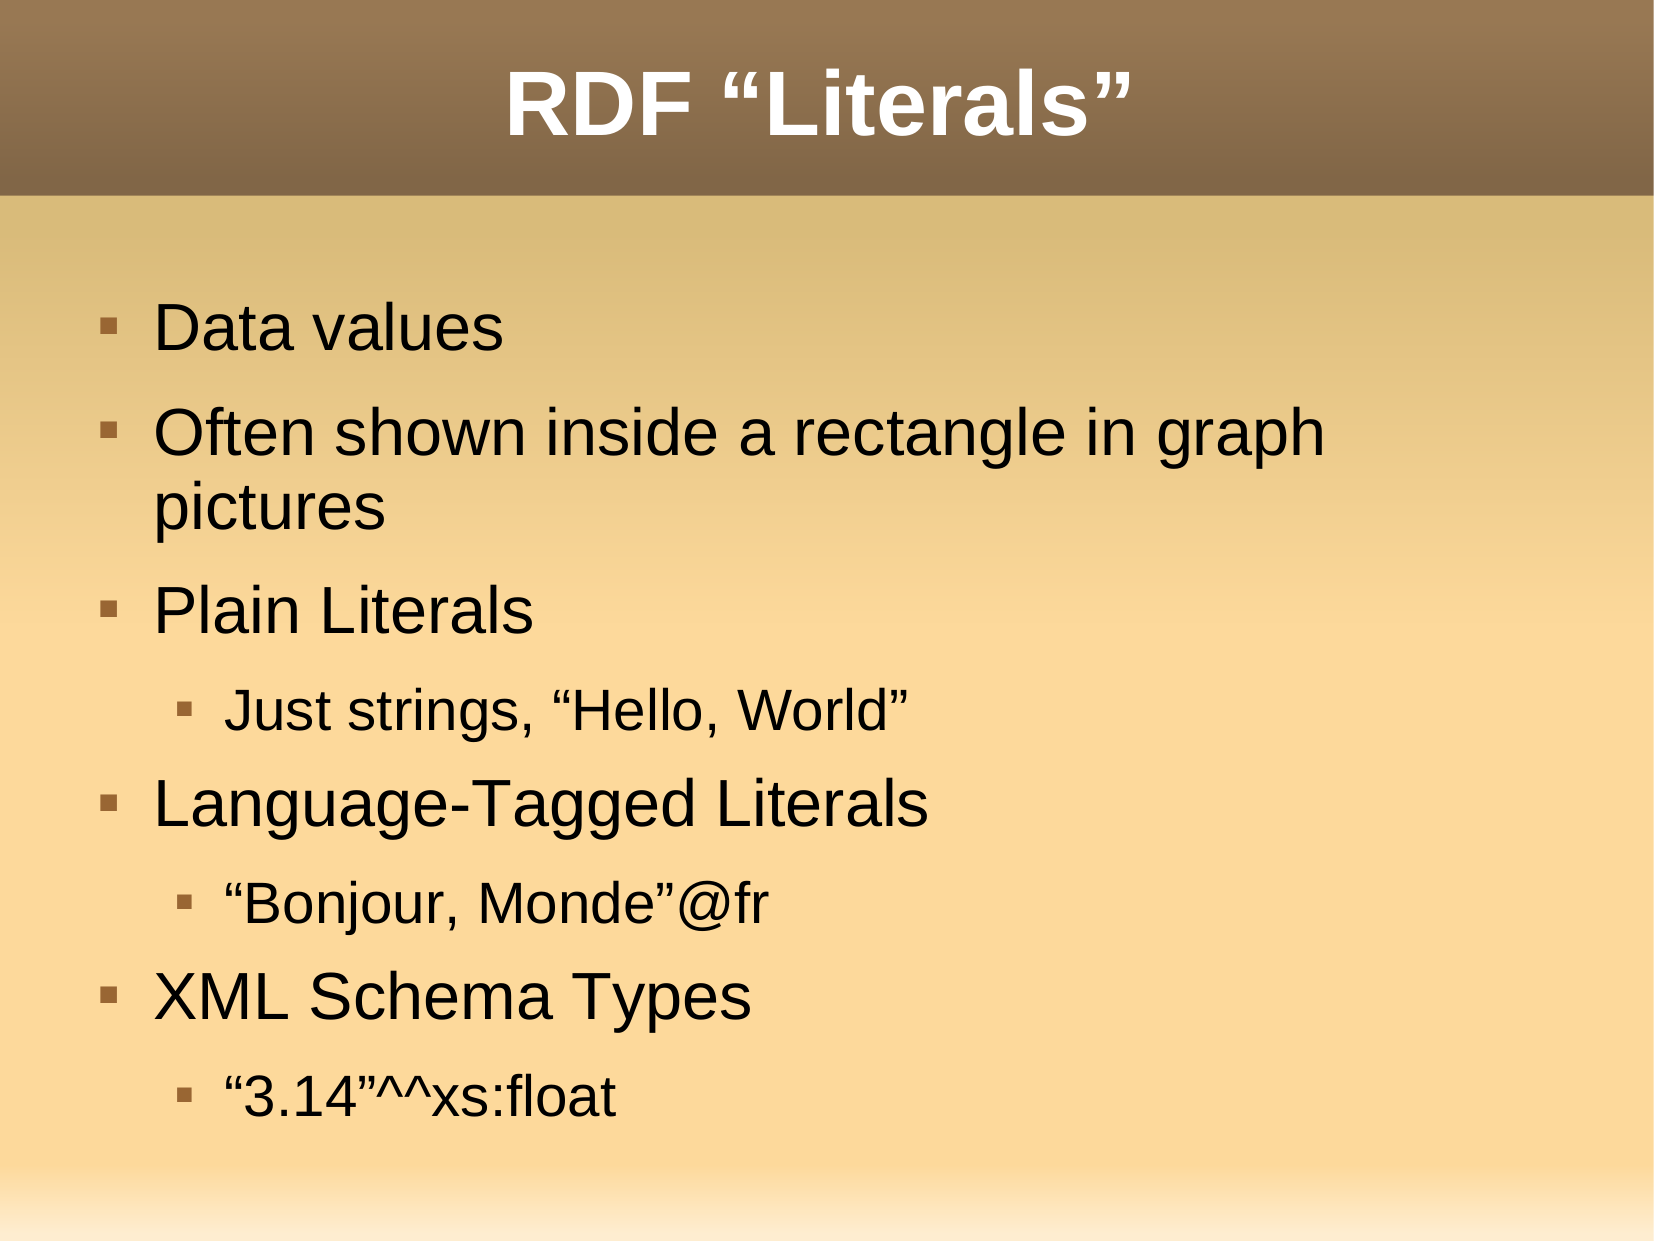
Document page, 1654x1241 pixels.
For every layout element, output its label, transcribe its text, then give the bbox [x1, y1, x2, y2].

list Data values Often shown inside a rectangle in graph pictures Plain Literals Just strings, “Hello, World” Language-Tagged Literals “Bonjour, Monde”@fr XML Schema Types “3.14”^^xs:float [82, 290, 1571, 1129]
title RDF “Literals” [76, 0, 1565, 208]
picture [0, 0, 1654, 1241]
